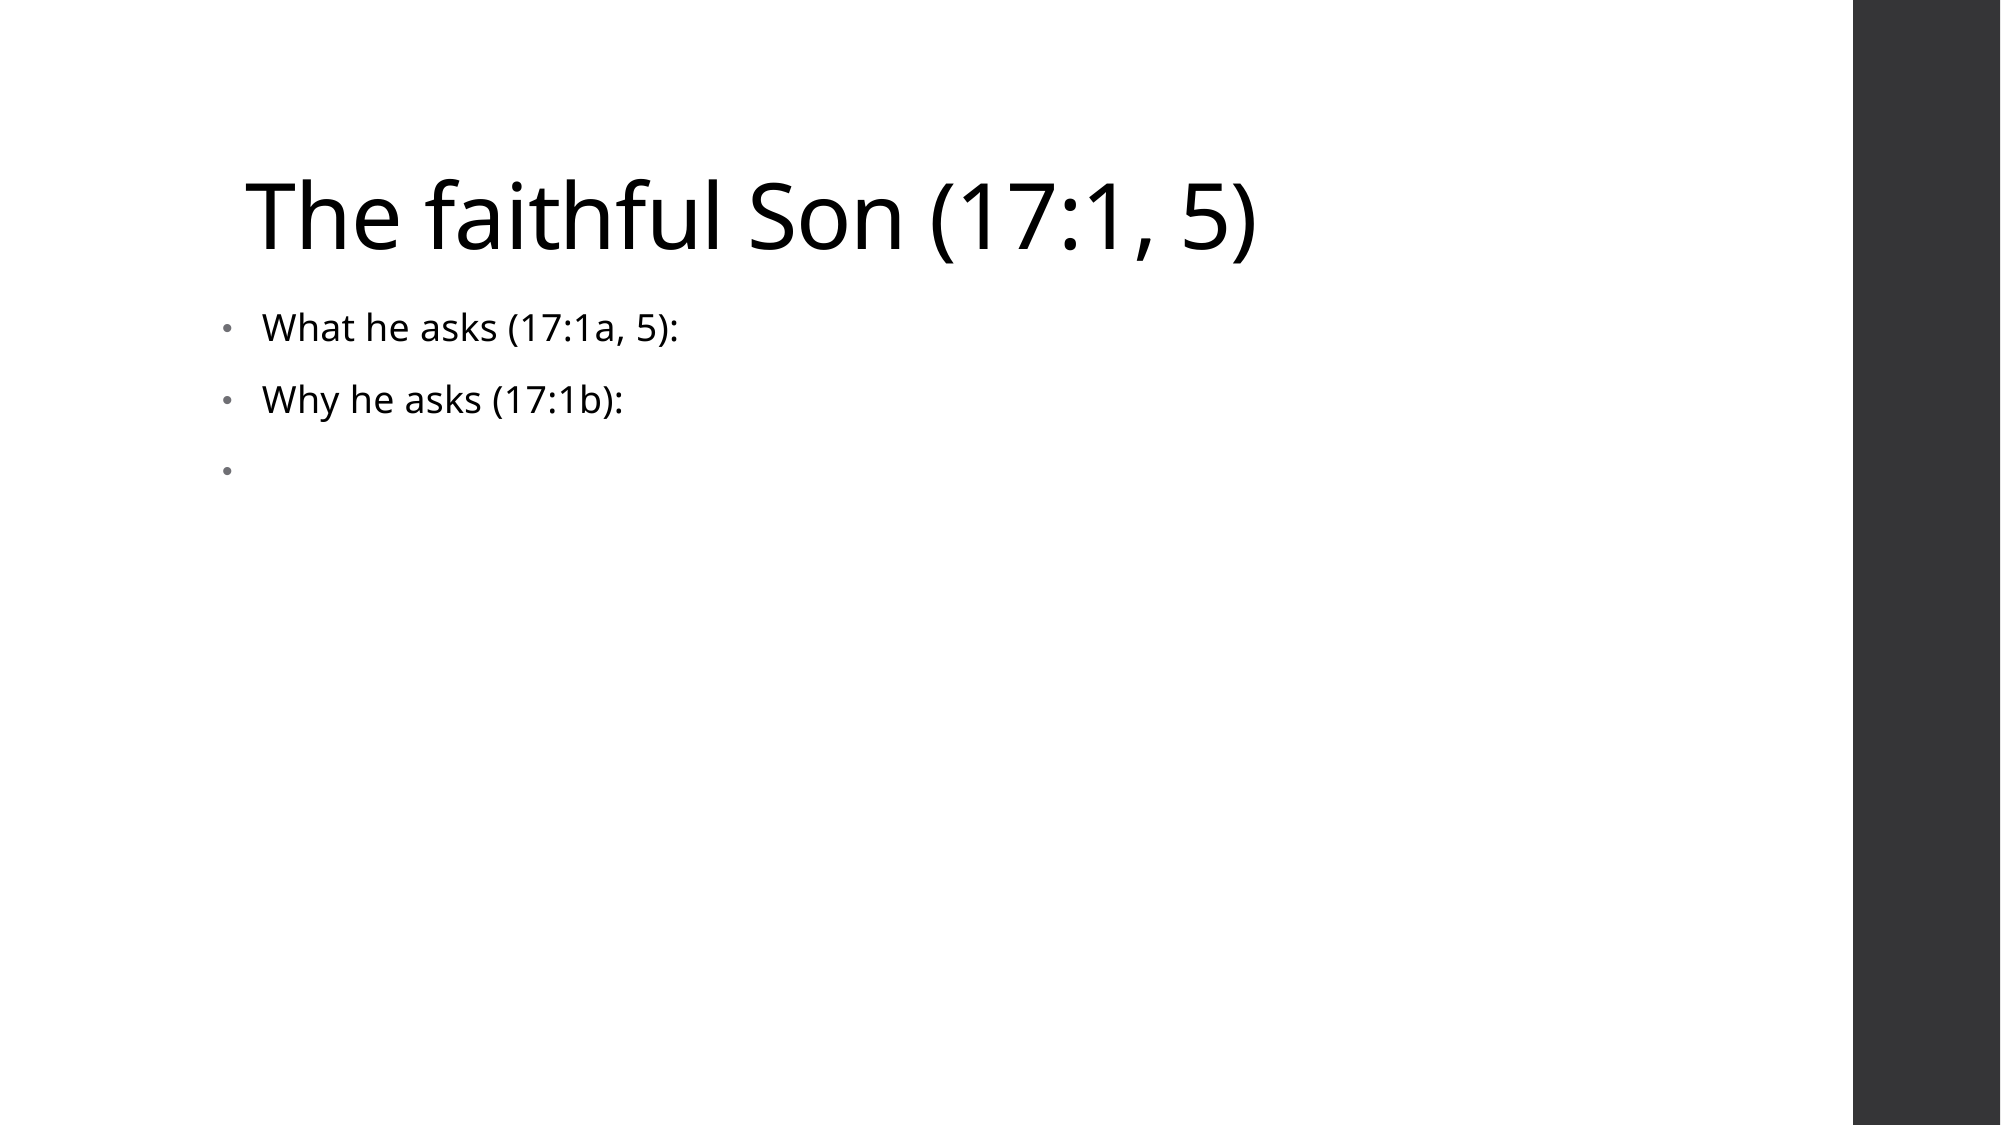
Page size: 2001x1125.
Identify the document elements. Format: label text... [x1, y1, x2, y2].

title The faithful Son (17:1, 5) [206, 60, 1797, 278]
list What he asks (17:1a, 5): Why he asks (17:1b): [206, 299, 1617, 1014]
